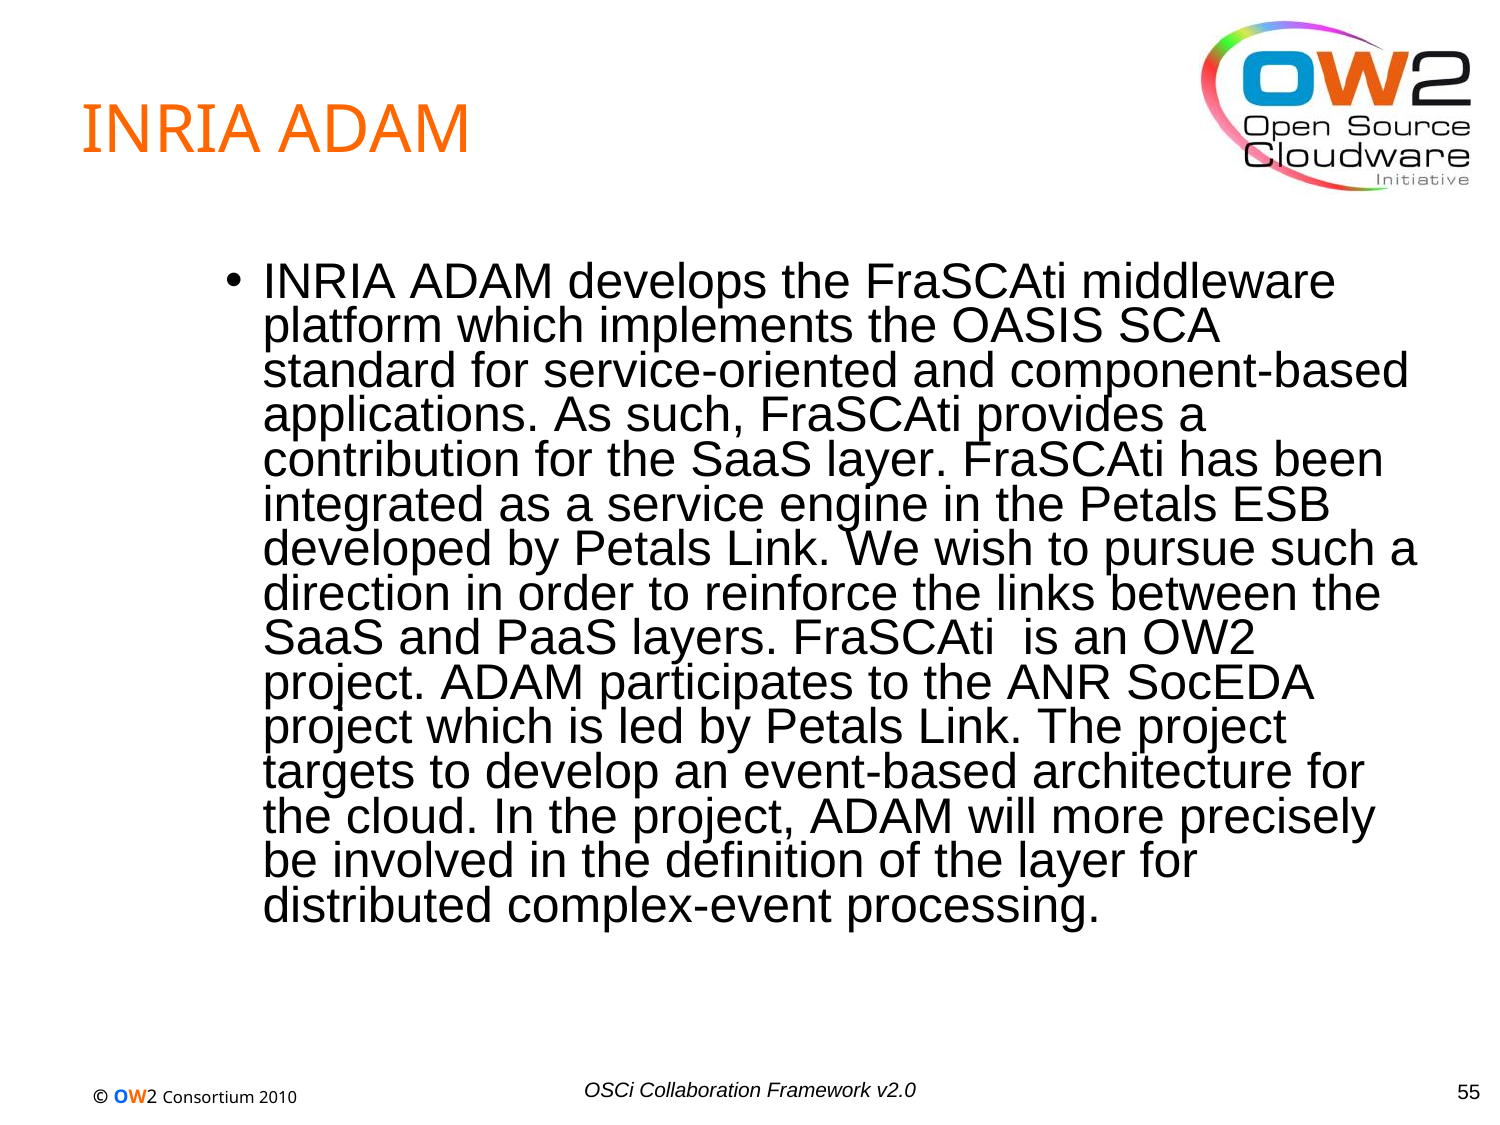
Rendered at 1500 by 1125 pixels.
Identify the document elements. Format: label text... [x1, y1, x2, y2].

list INRIA ADAM develops the FraSCAti middleware platform which implements the OASIS SCA standard for service-oriented and component-based applications. As such, FraSCAti provides a contribution for the SaaS layer. FraSCAti has been integrated as a service engine in the Petals ESB developed by Petals Link. We wish to pursue such a direction in order to reinforce the links between the SaaS and PaaS layers. FraSCAti is an OW2 project. ADAM participates to the ANR SocEDA project which is led by Petals Link. The project targets to develop an event-based architecture for the cloud. In the project, ADAM will more precisely be involved in the definition of the layer for distributed complex-event processing. [74, 262, 1425, 1011]
picture [1199, 19, 1472, 195]
title INRIA ADAM [81, 43, 1182, 213]
